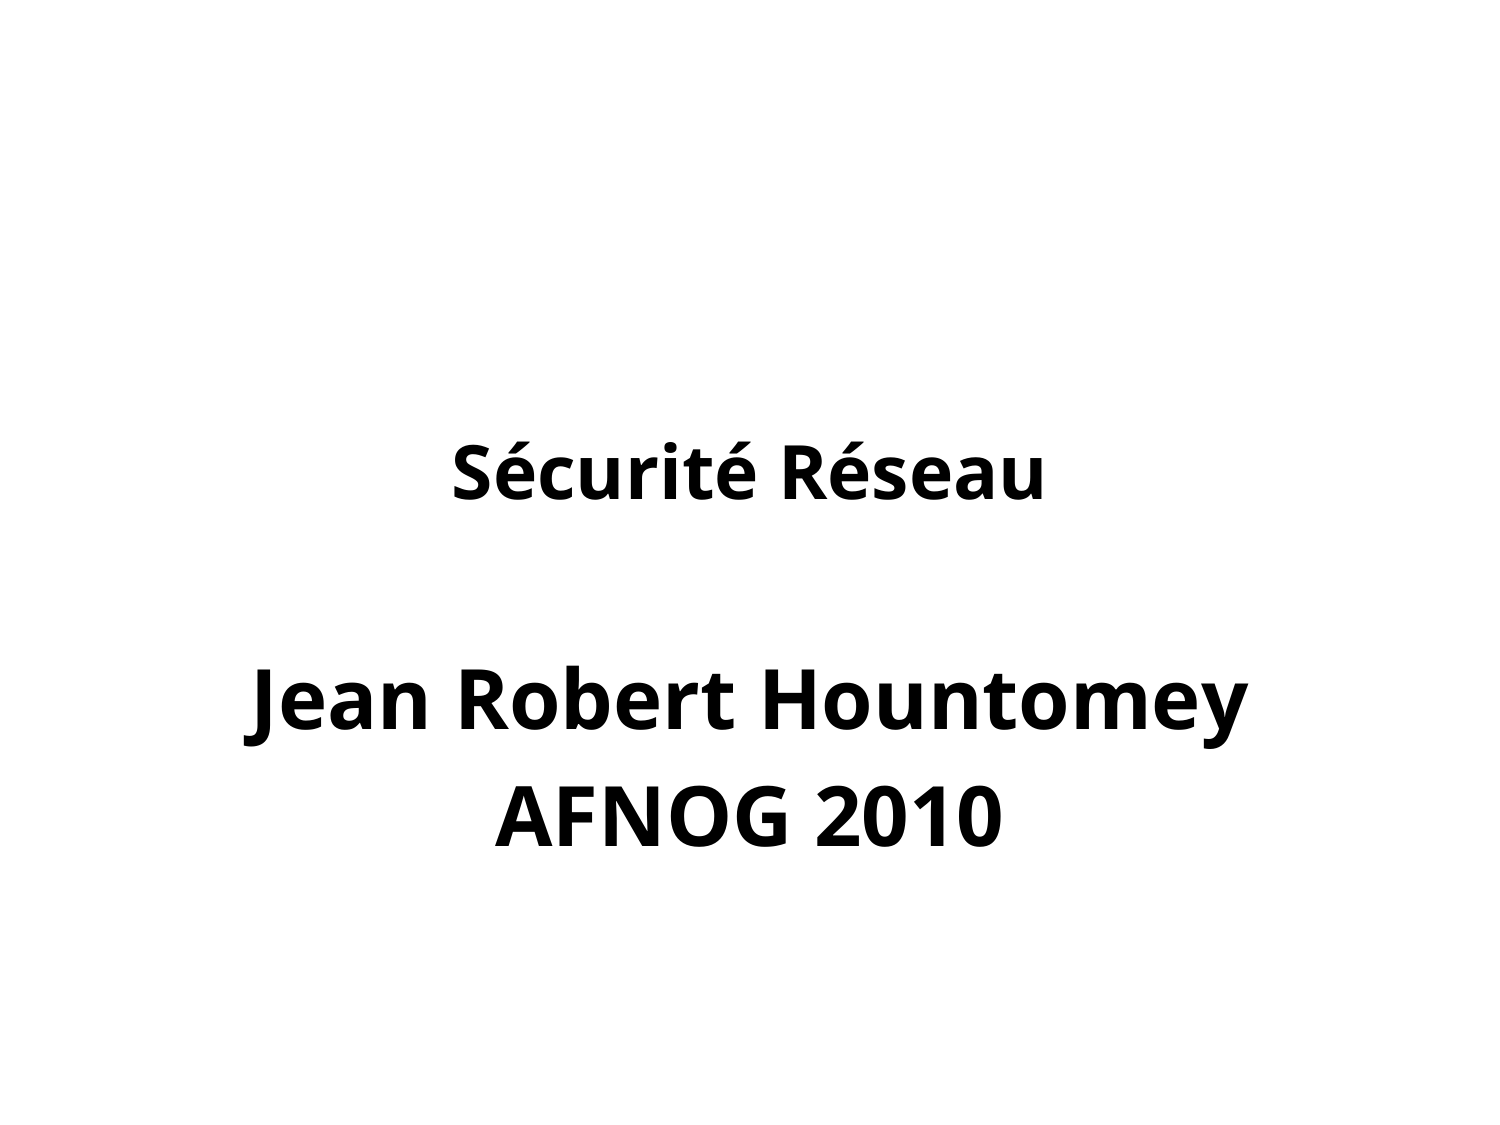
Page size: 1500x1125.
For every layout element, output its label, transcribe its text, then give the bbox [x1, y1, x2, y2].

subtitle Jean Robert Hountomey AFNOG 2010 [225, 637, 1276, 991]
title Sécurité Réseau [112, 375, 1388, 563]
